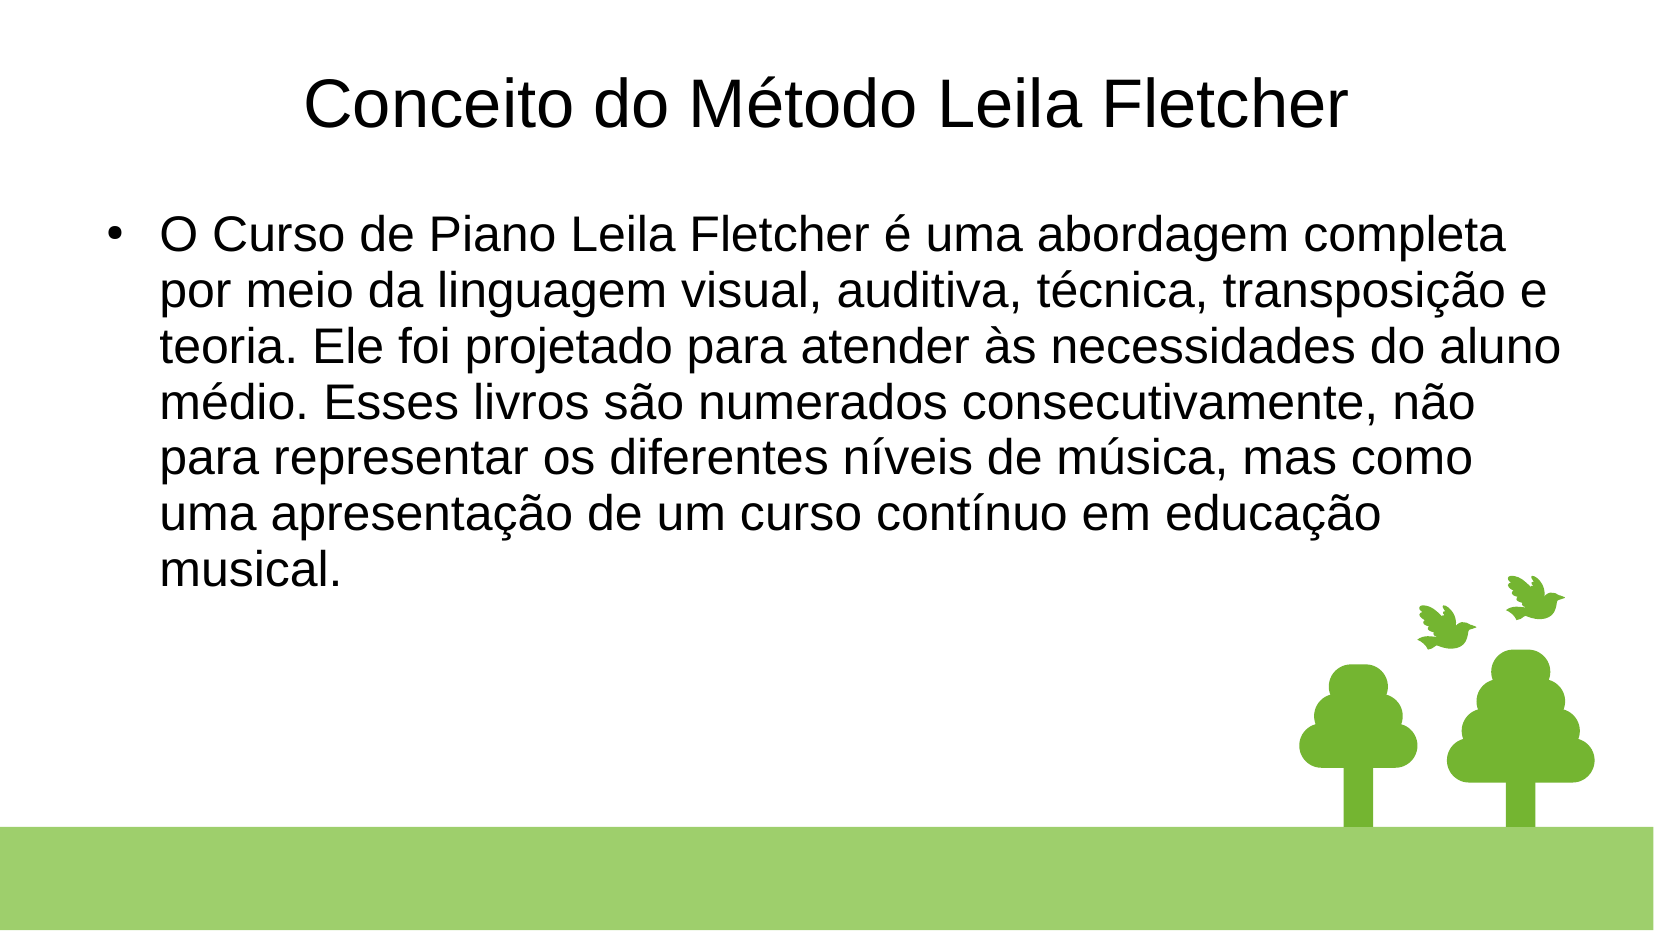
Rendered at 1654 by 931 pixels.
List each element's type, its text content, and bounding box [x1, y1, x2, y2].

title Conceito do Método Leila Fletcher [88, 29, 1565, 178]
list O Curso de Piano Leila Fletcher é uma abordagem completa por meio da linguagem visual, auditiva, técnica, transposição e teoria. Ele foi projetado para atender às necessidades do aluno médio. Esses livros são numerados consecutivamente, não para representar os diferentes níveis de música, mas como uma apresentação de um curso contínuo em educação musical. [88, 206, 1565, 739]
